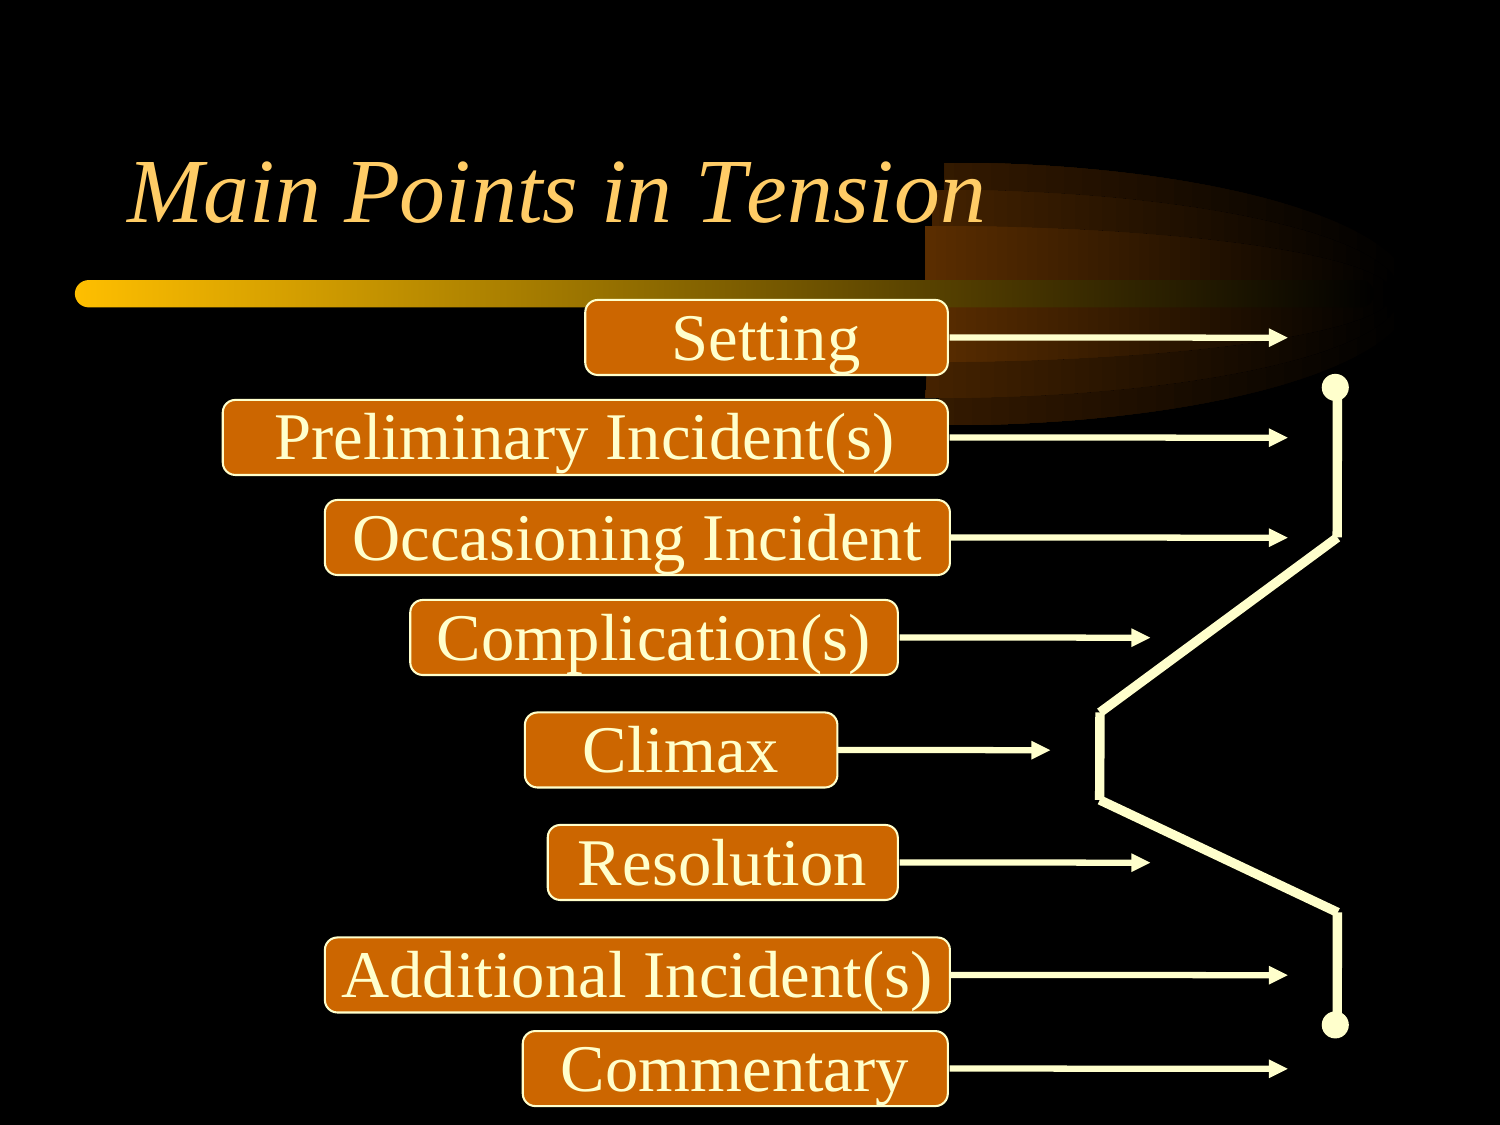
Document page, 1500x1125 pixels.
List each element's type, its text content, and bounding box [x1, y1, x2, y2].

text_box Additional Incident(s) [324, 937, 950, 1013]
text_box Commentary [522, 1031, 948, 1107]
text_box Complication(s) [410, 599, 898, 676]
text_box [1322, 374, 1348, 400]
text_box Climax [524, 712, 838, 788]
text_box Setting [585, 299, 948, 376]
text_box Resolution [547, 824, 898, 901]
title Main Points in Tension [112, 62, 1388, 250]
text_box [1322, 1012, 1348, 1038]
text_box Preliminary Incident(s) [222, 399, 948, 475]
text_box Occasioning Incident [324, 499, 950, 576]
